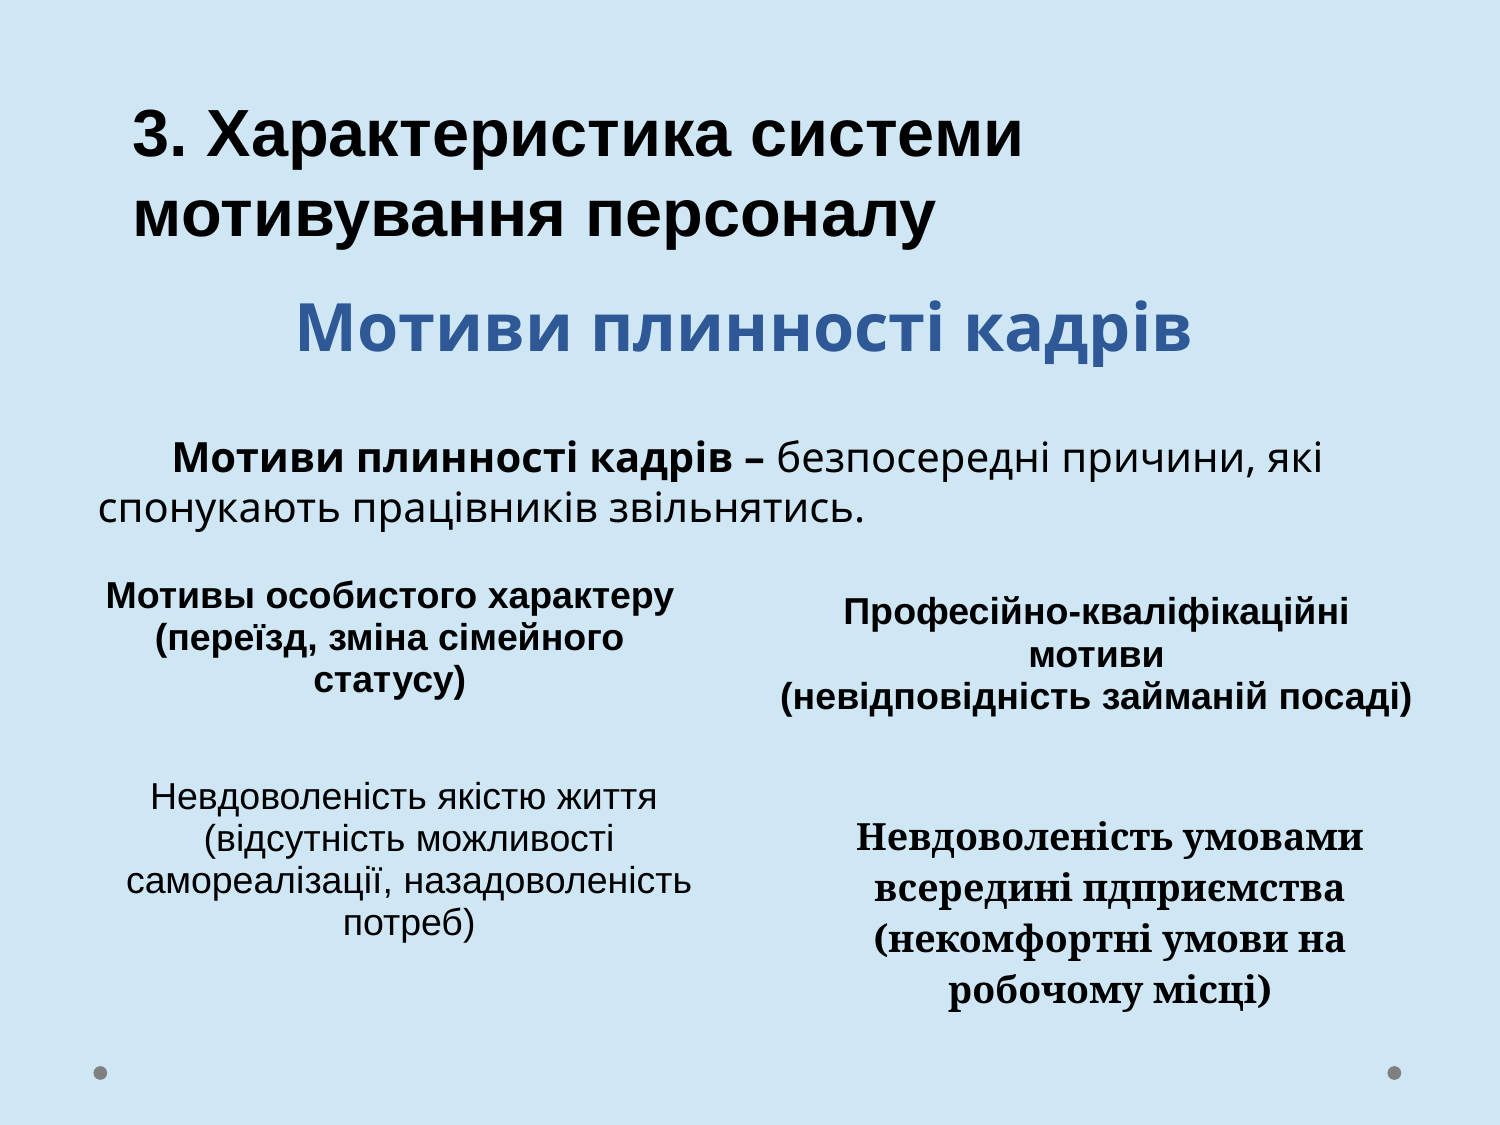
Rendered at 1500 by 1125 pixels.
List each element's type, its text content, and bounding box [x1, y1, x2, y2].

list Мотиви плинності кадрів – безпосередні причини, які спонукають працівників звільнятись. [82, 418, 1496, 544]
text_box Невдоволеність умовами всередині пдприємства (некомфортні умови на робочому місці) [803, 803, 1418, 1072]
text_box Невдоволеність якістю життя (відсутність можливості самореалізації, назадоволеність потреб) [86, 767, 733, 1091]
text_box Мотивы особистого характеру (переїзд, зміна сімейного статусу) [59, 566, 721, 721]
text_box Професійно-кваліфікаційні мотиви (невідповідність займаній посаді) [755, 583, 1438, 686]
title Мотиви плинності кадрів [29, 236, 1459, 390]
text_box 3. Характеристика системи мотивування персоналу [118, 82, 1383, 258]
